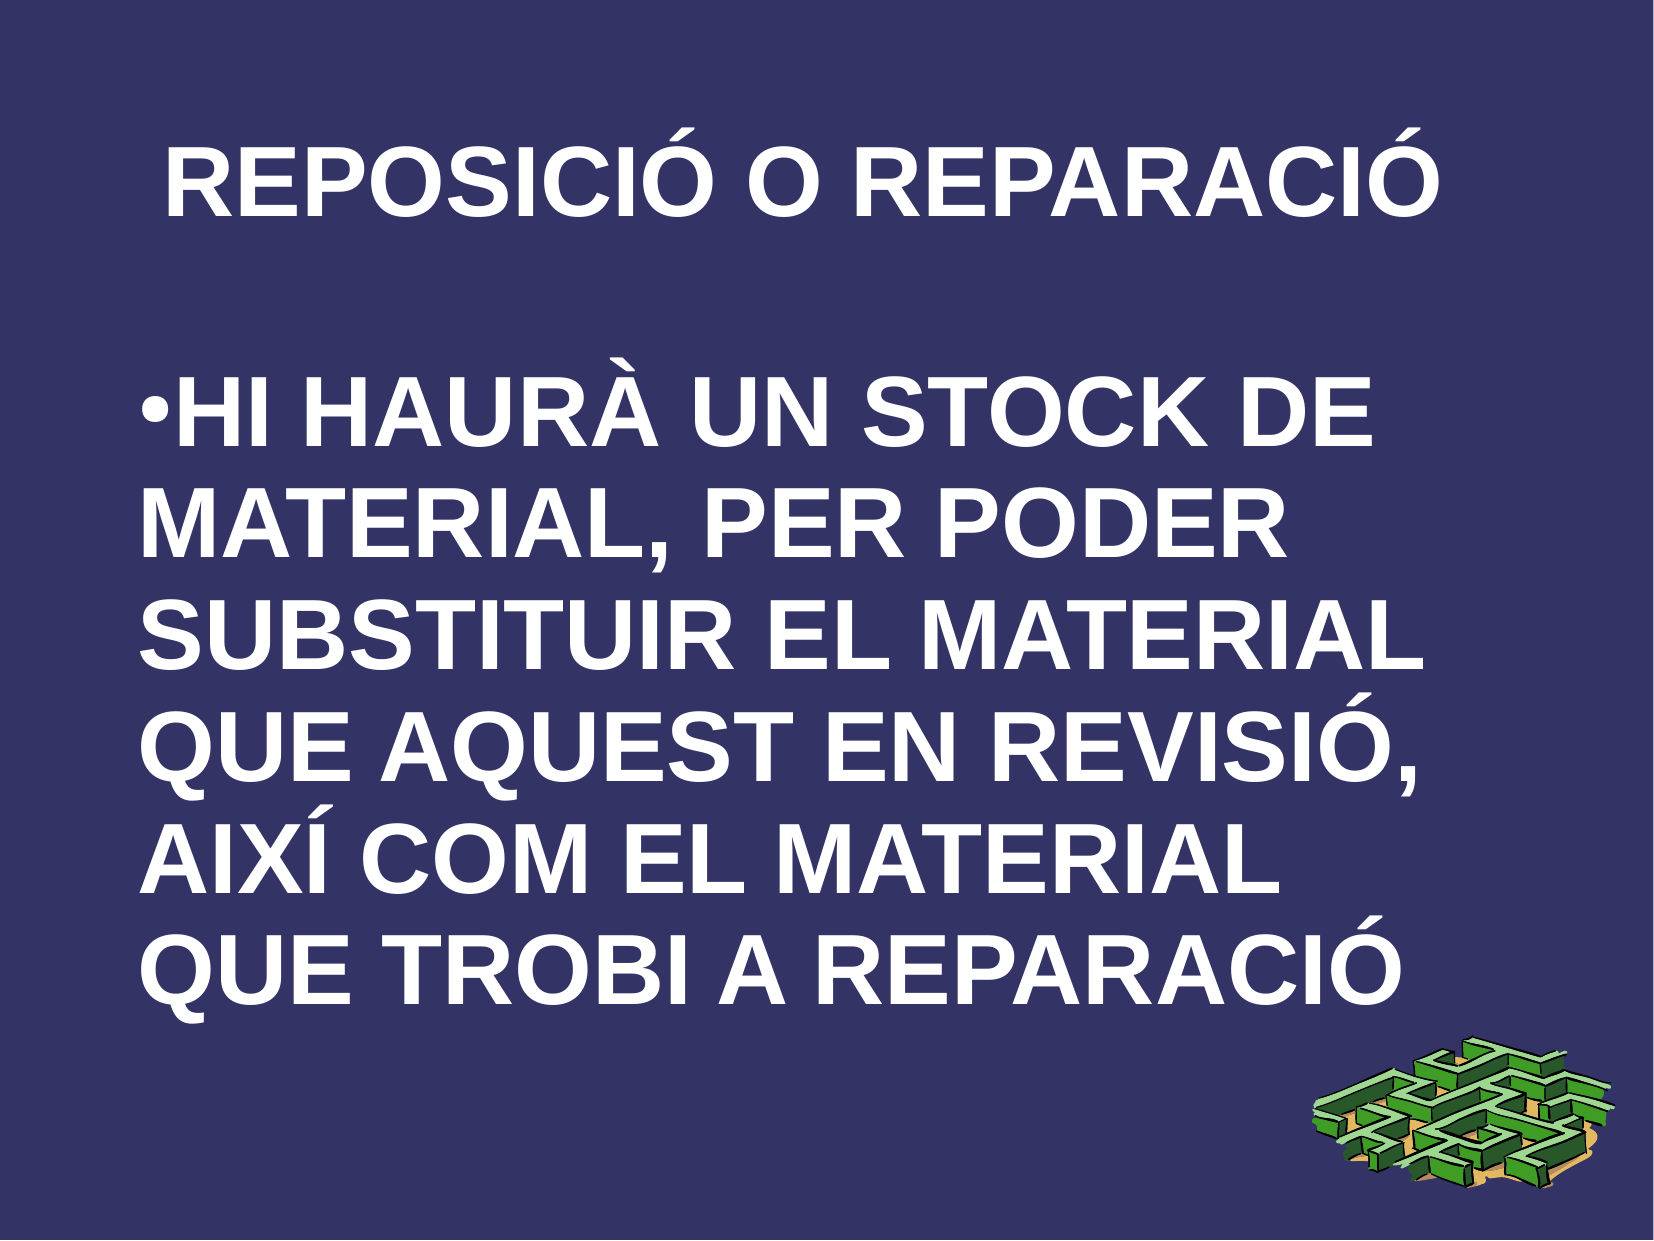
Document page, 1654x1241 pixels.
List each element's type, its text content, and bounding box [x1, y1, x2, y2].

text_box HI HAURÀ UN STOCK DE MATERIAL, PER PODER SUBSTITUIR EL MATERIAL QUE AQUEST EN REVISIÓ, AIXÍ COM EL MATERIAL QUE TROBI A REPARACIÓ [122, 348, 1536, 1034]
text_box REPOSICIÓ O REPARACIÓ [147, 118, 1460, 245]
